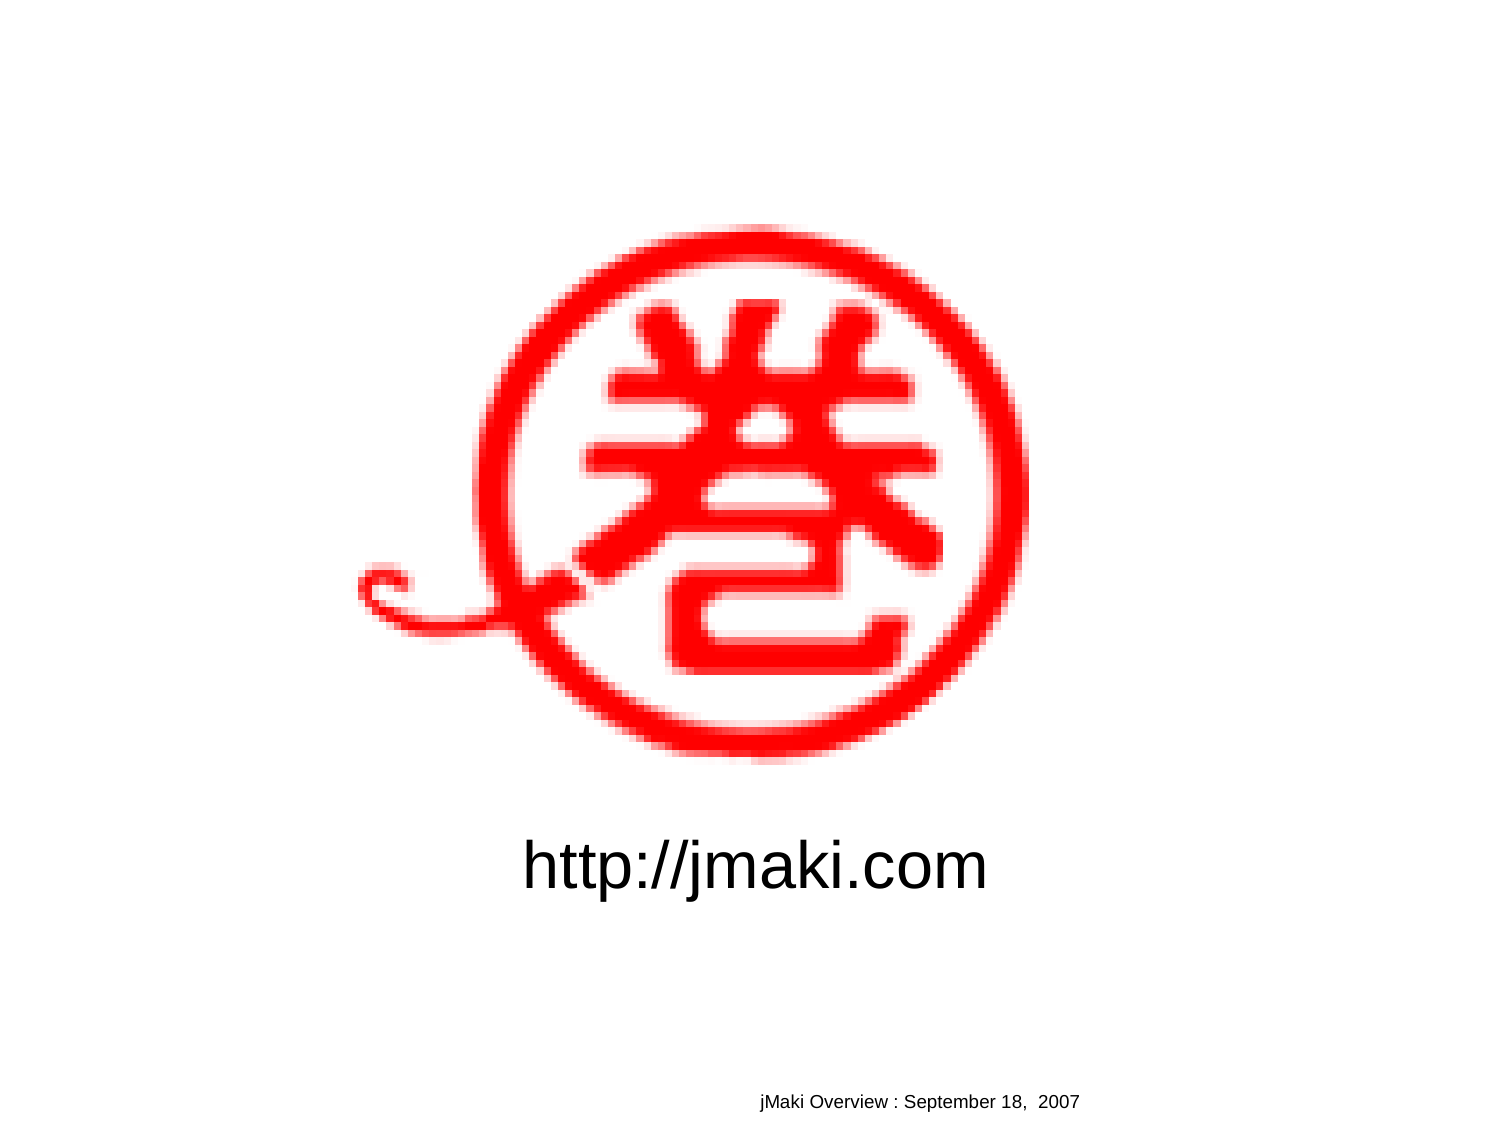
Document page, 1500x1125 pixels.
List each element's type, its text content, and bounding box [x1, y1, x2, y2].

picture [337, 187, 1051, 788]
text_box http://jmaki.com [522, 822, 1123, 898]
